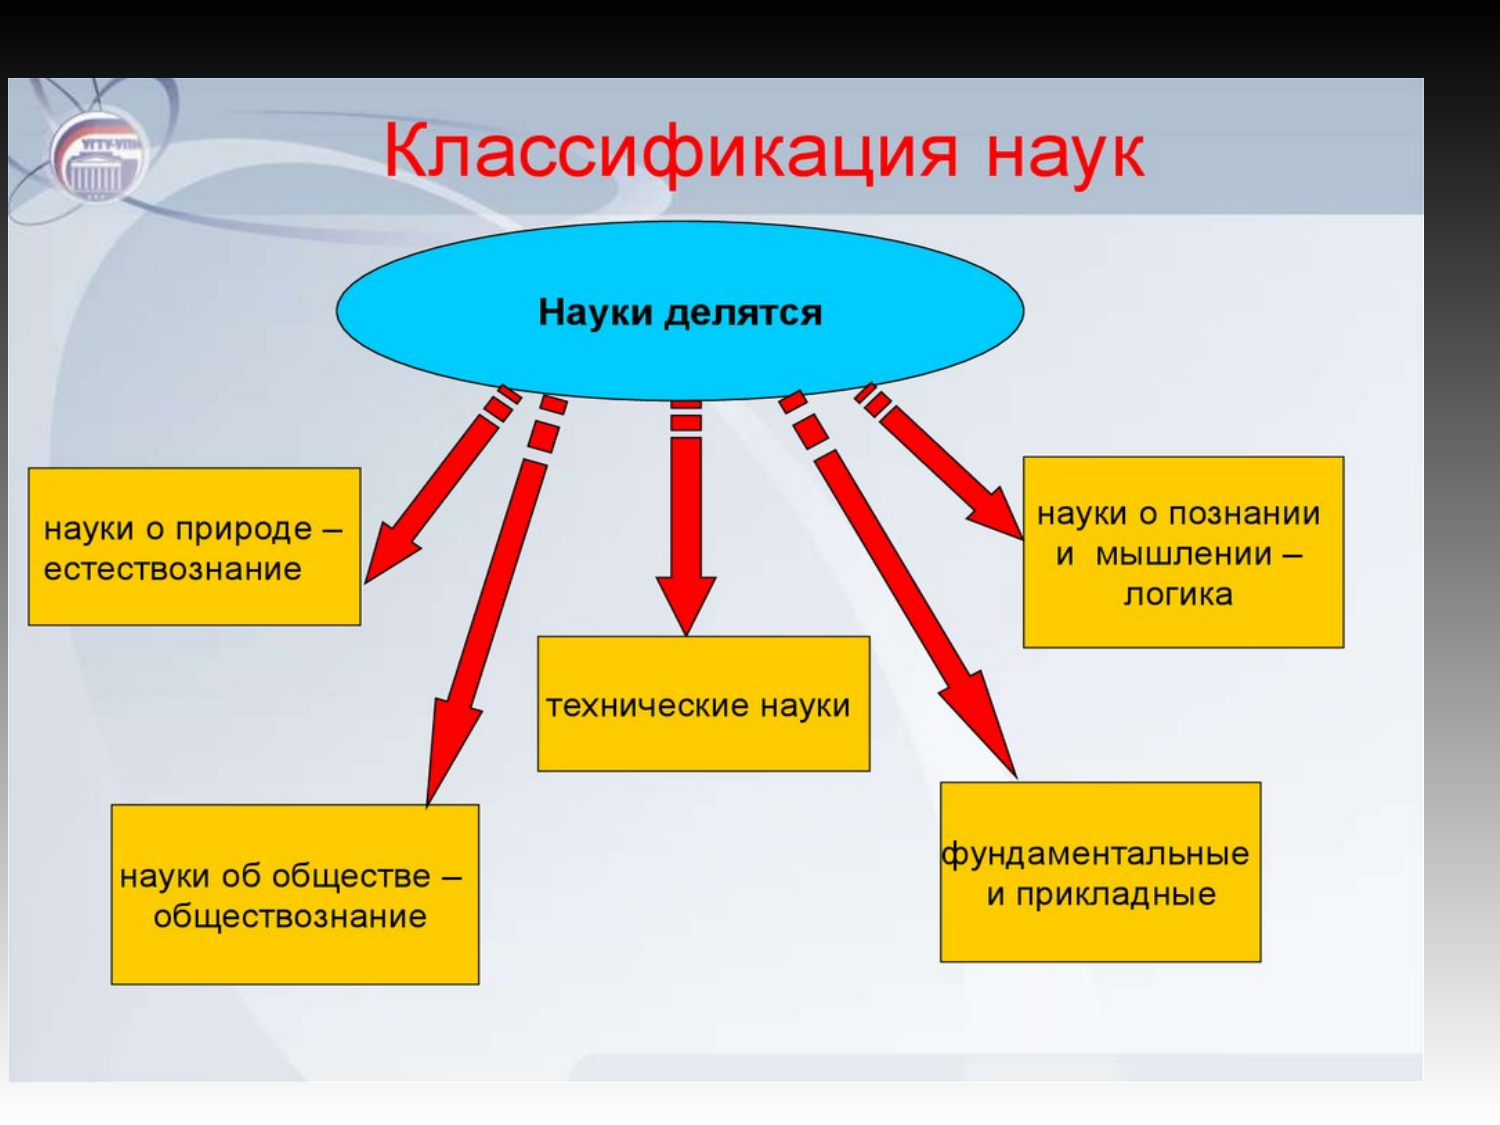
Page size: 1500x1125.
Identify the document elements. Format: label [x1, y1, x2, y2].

picture [8, 78, 1424, 1083]
title [75, 45, 1425, 233]
